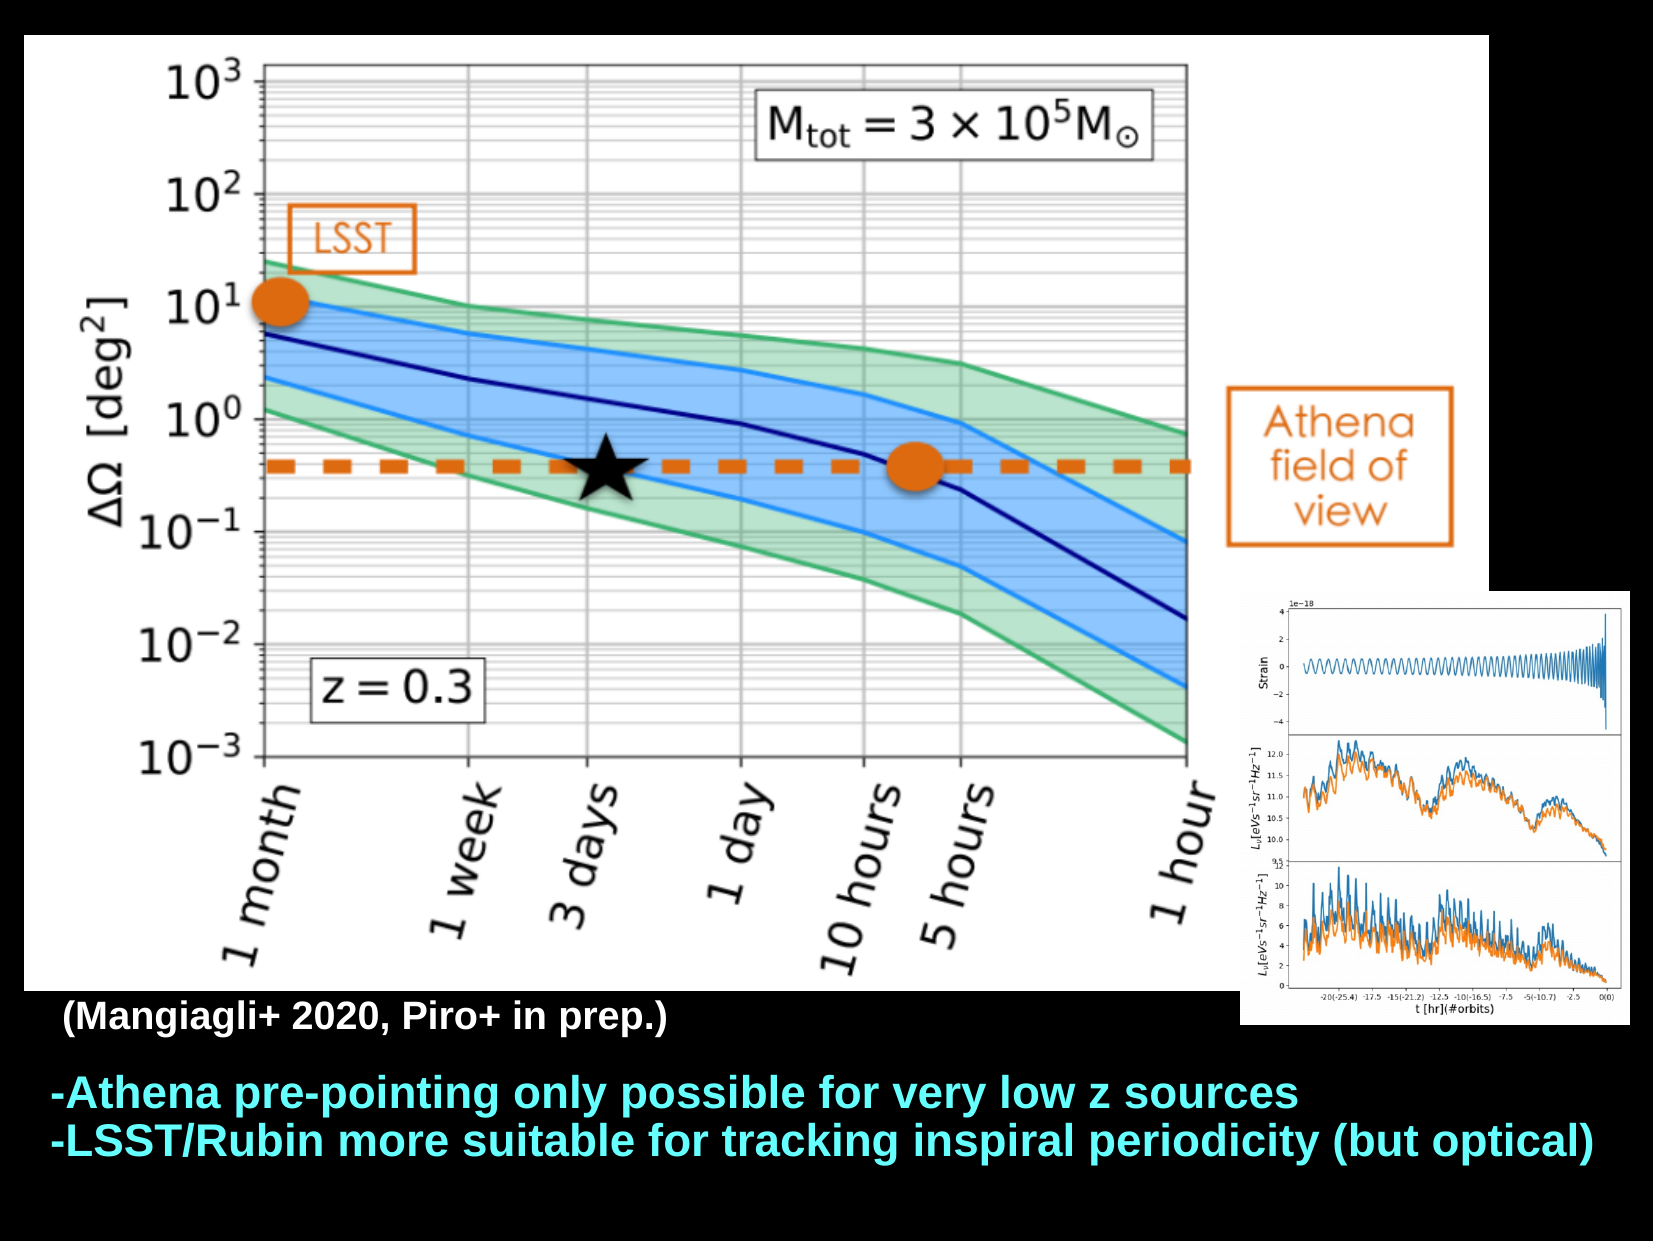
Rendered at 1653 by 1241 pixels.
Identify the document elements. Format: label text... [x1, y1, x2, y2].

picture [24, 35, 1630, 1025]
text_box (Mangiagli+ 2020, Piro+ in prep.) [47, 977, 733, 1099]
text_box -Athena pre-pointing only possible for very low z sources -LSST/Rubin more suitable for tracking inspiral periodicity (but optical) [35, 1062, 1619, 1182]
